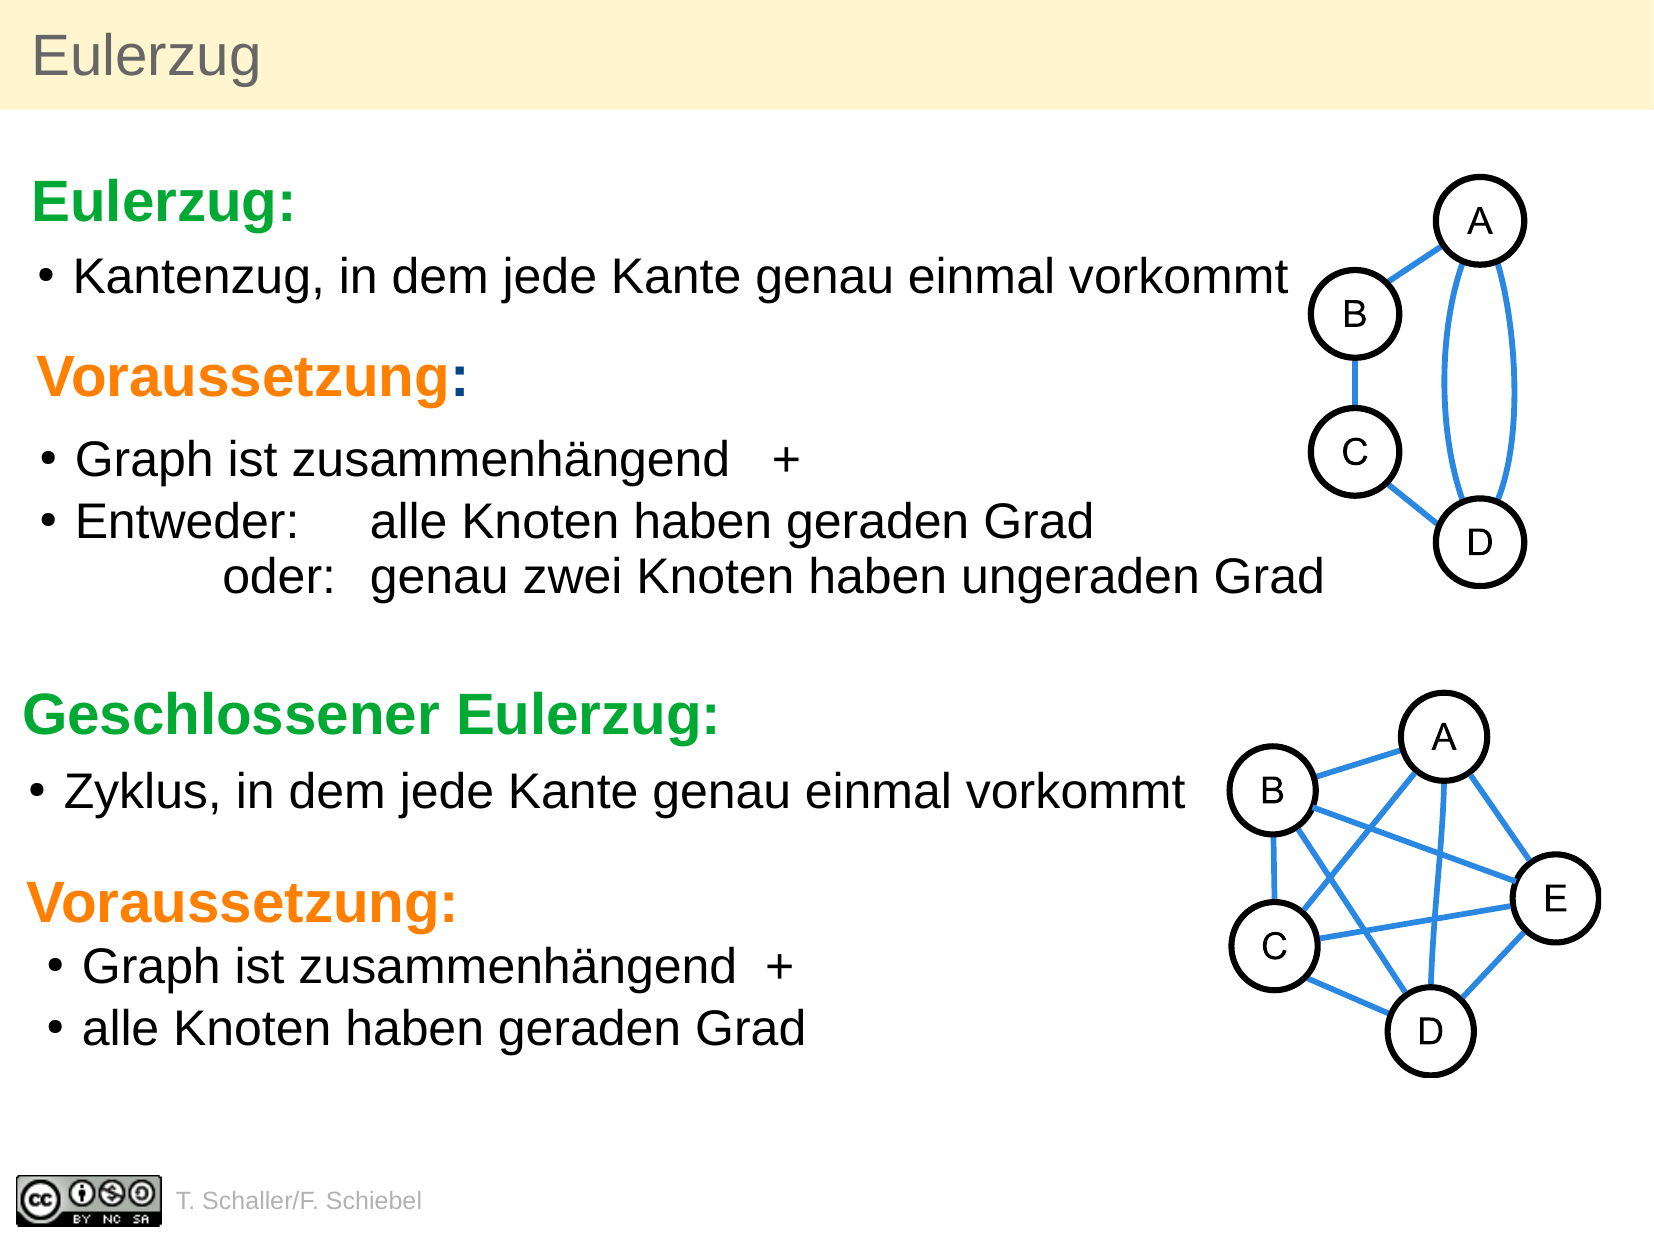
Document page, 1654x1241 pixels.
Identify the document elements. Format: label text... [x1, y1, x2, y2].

text_box Kantenzug, in dem jede Kante genau einmal vorkommt [37, 248, 1413, 305]
picture [16, 1175, 162, 1227]
text_box Eulerzug: [31, 168, 900, 235]
title Eulerzug [31, 16, 1151, 94]
text_box Graph ist zusammenhängend + alle Knoten haben geraden Grad [46, 938, 1422, 1112]
picture [1307, 171, 1563, 589]
text_box Graph ist zusammenhängend + Entweder: alle Knoten haben geraden Grad oder: genau zwei Knoten haben ungeraden Grad [39, 431, 1415, 762]
picture [1226, 689, 1602, 1078]
text_box Voraussetzung: [36, 343, 487, 411]
text_box Voraussetzung: [26, 869, 477, 937]
text_box Geschlossener Eulerzug: [22, 681, 891, 748]
text_box Zyklus, in dem jede Kante genau einmal vorkommt [28, 762, 1404, 819]
